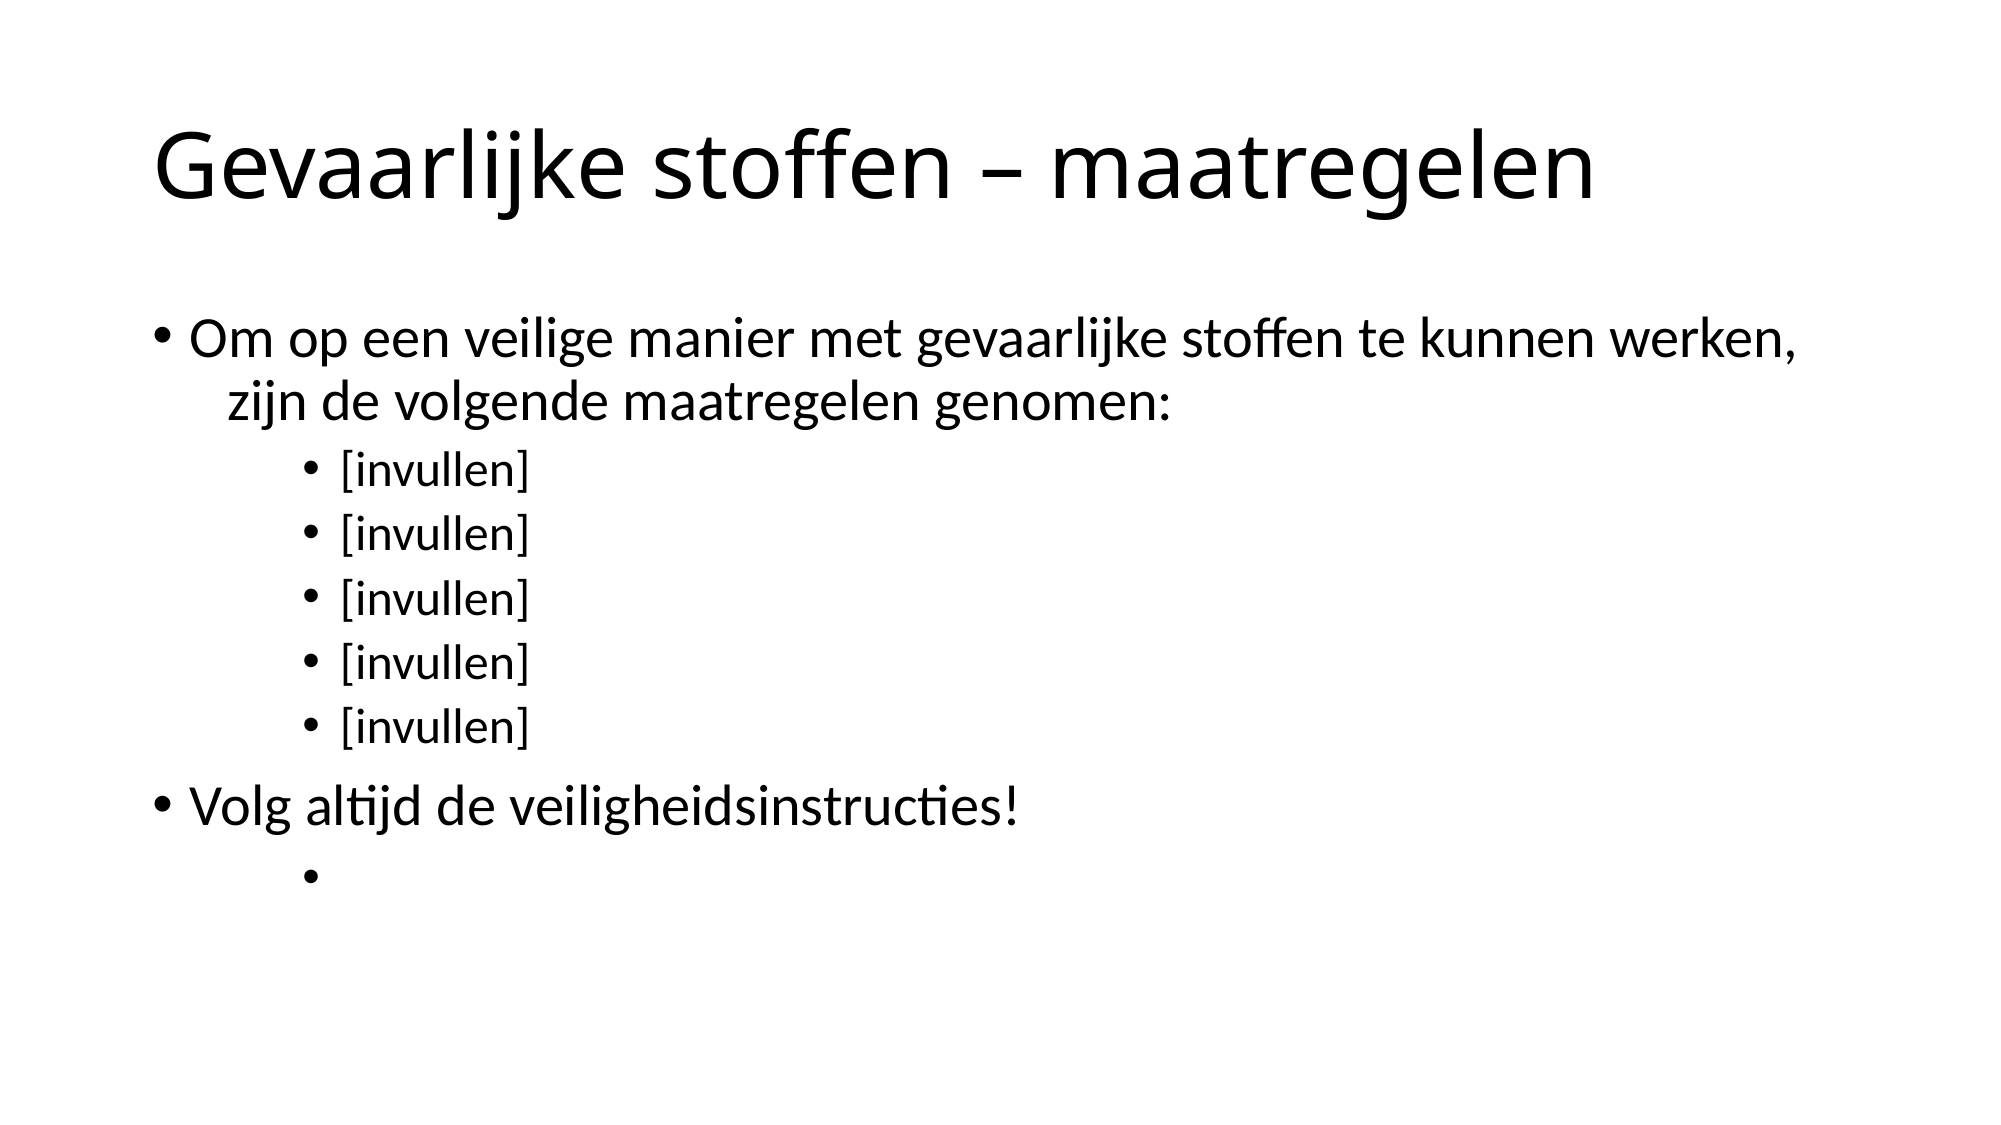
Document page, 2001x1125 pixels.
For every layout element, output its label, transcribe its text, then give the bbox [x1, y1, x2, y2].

list Om op een veilige manier met gevaarlijke stoffen te kunnen werken, zijn de volgende maatregelen genomen: [invullen] [invullen] [invullen] [invullen] [invullen] Volg altijd de veiligheidsinstructies! [137, 299, 1863, 1014]
title Gevaarlijke stoffen – maatregelen [137, 59, 1863, 278]
